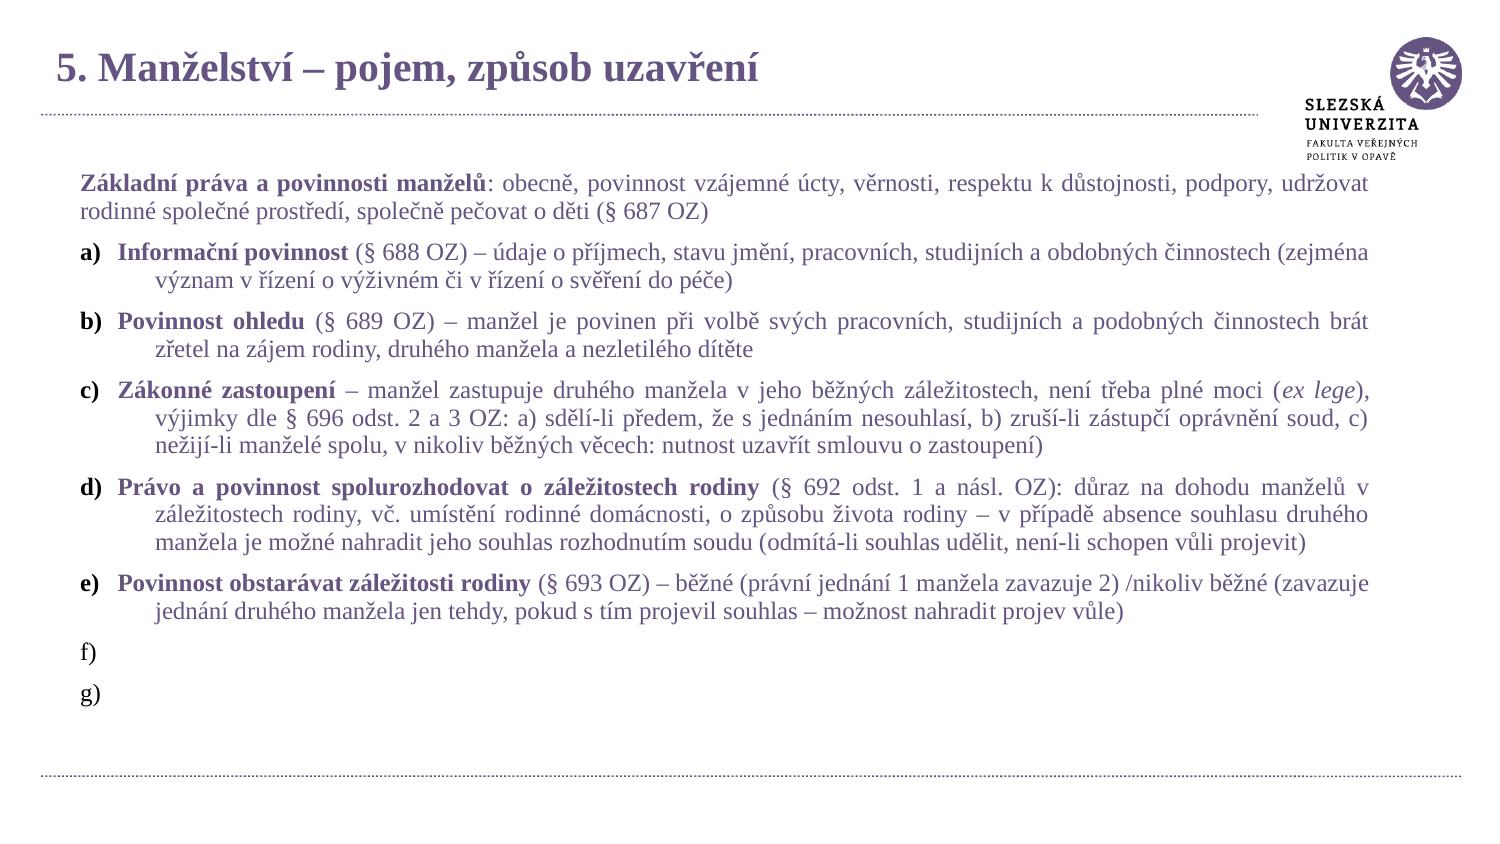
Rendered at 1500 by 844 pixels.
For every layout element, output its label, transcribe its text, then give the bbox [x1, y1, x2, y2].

title 5. Manželství – pojem, způsob uzavření [41, 32, 1220, 116]
text_box Základní práva a povinnosti manželů: obecně, povinnost vzájemné úcty, věrnosti, respektu k důstojnosti, podpory, udržovat rodinné společné prostředí, společně pečovat o děti (§ 687 OZ) Informační povinnost (§ 688 OZ) – údaje o příjmech, stavu jmění, pracovních, studijních a obdobných činnostech (zejména význam v řízení o výživném či v řízení o svěření do péče) Povinnost ohledu (§ 689 OZ) – manžel je povinen při volbě svých pracovních, studijních a podobných činnostech brát zřetel na zájem rodiny, druhého manžela a nezletilého dítěte Zákonné zastoupení – manžel zastupuje druhého manžela v jeho běžných záležitostech, není třeba plné moci (ex lege), výjimky dle § 696 odst. 2 a 3 OZ: a) sdělí-li předem, že s jednáním nesouhlasí, b) zruší-li zástupčí oprávnění soud, c) nežijí-li manželé spolu, v nikoliv běžných věcech: nutnost uzavřít smlouvu o zastoupení) Právo a povinnost spolurozhodovat o záležitostech rodiny (§ 692 odst. 1 a násl. OZ): důraz na dohodu manželů v záležitostech rodiny, vč. umístění rodinné domácnosti, o způsobu života rodiny – v případě absence souhlasu druhého manžela je možné nahradit jeho souhlas rozhodnutím soudu (odmítá-li souhlas udělit, není-li schopen vůli projevit) Povinnost obstarávat záležitosti rodiny (§ 693 OZ) – běžné (právní jednání 1 manžela zavazuje 2) /nikoliv běžné (zavazuje jednání druhého manžela jen tehdy, pokud s tím projevil souhlas – možnost nahradit projev vůle) [64, 161, 1385, 784]
